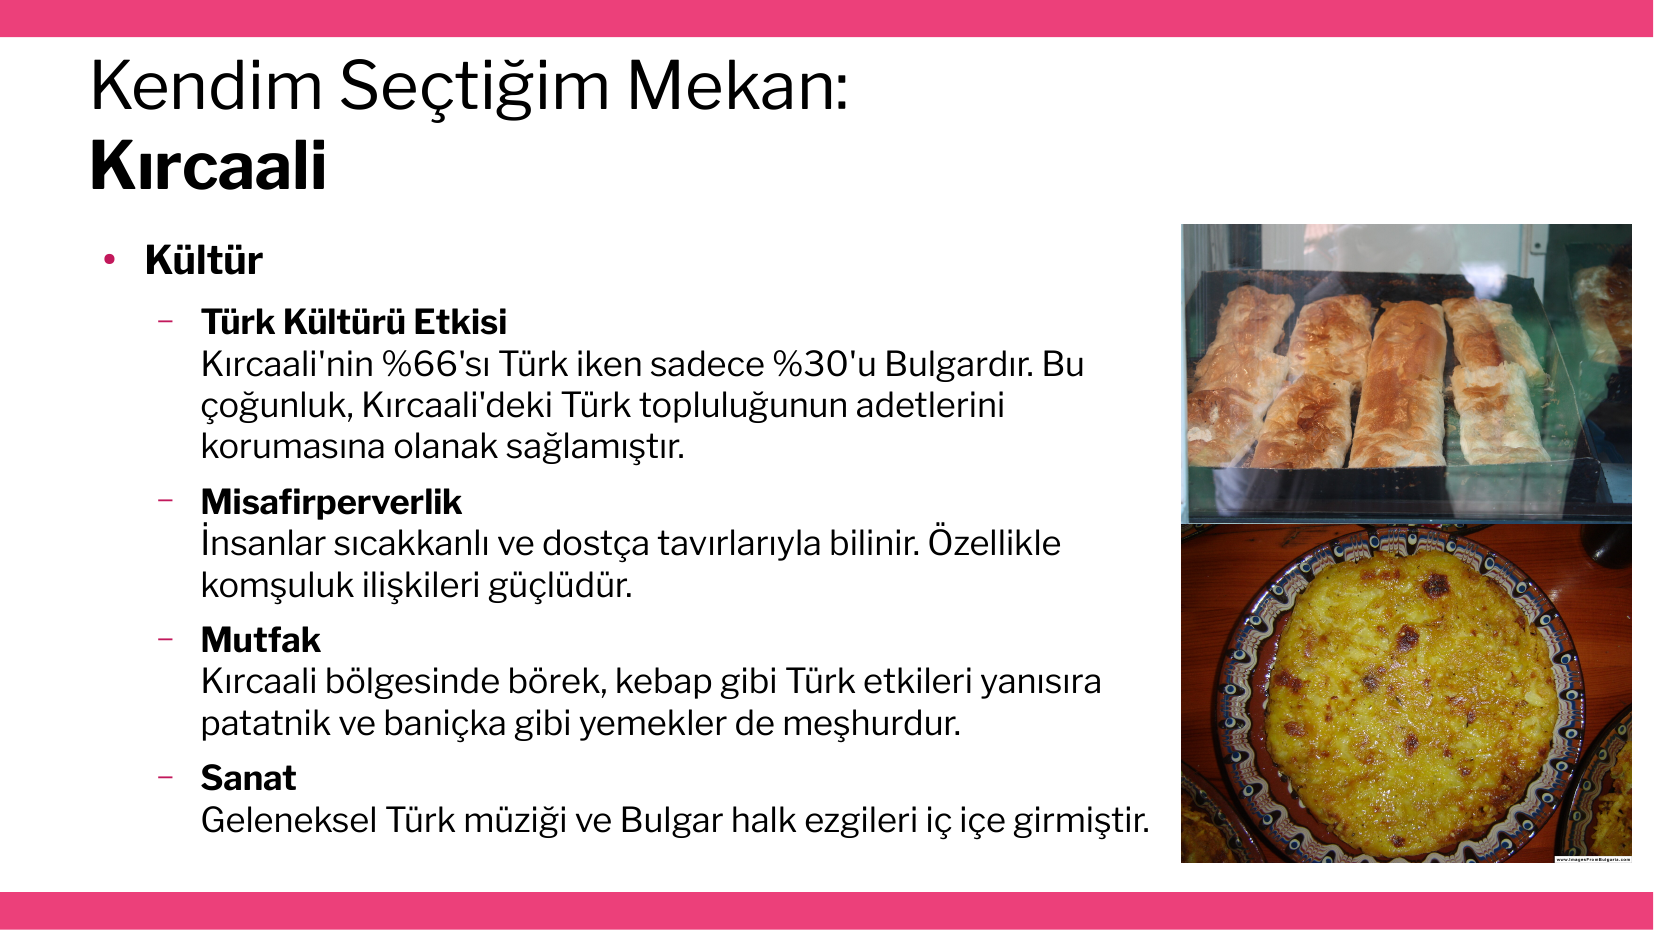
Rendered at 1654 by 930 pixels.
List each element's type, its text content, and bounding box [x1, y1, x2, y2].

title Kendim Seçtiğim Mekan: Kırcaali [88, 44, 1565, 207]
picture [1181, 224, 1632, 863]
list Kültür Türk Kültürü Etkisi Kırcaali'nin %66'sı Türk iken sadece %30'u Bulgardır. Bu çoğunluk, Kırcaali'deki Türk topluluğunun adetlerini korumasına olanak sağlamıştır. Misafirperverlik İnsanlar sıcakkanlı ve dostça tavırlarıyla bilinir. Özellikle komşuluk ilişkileri güçlüdür. Mutfak Kırcaali bölgesinde börek, kebap gibi Türk etkileri yanısıra patatnik ve baniçka gibi yemekler de meşhurdur. Sanat Geleneksel Türk müziği ve Bulgar halk ezgileri iç içe girmiştir. [88, 236, 1163, 863]
